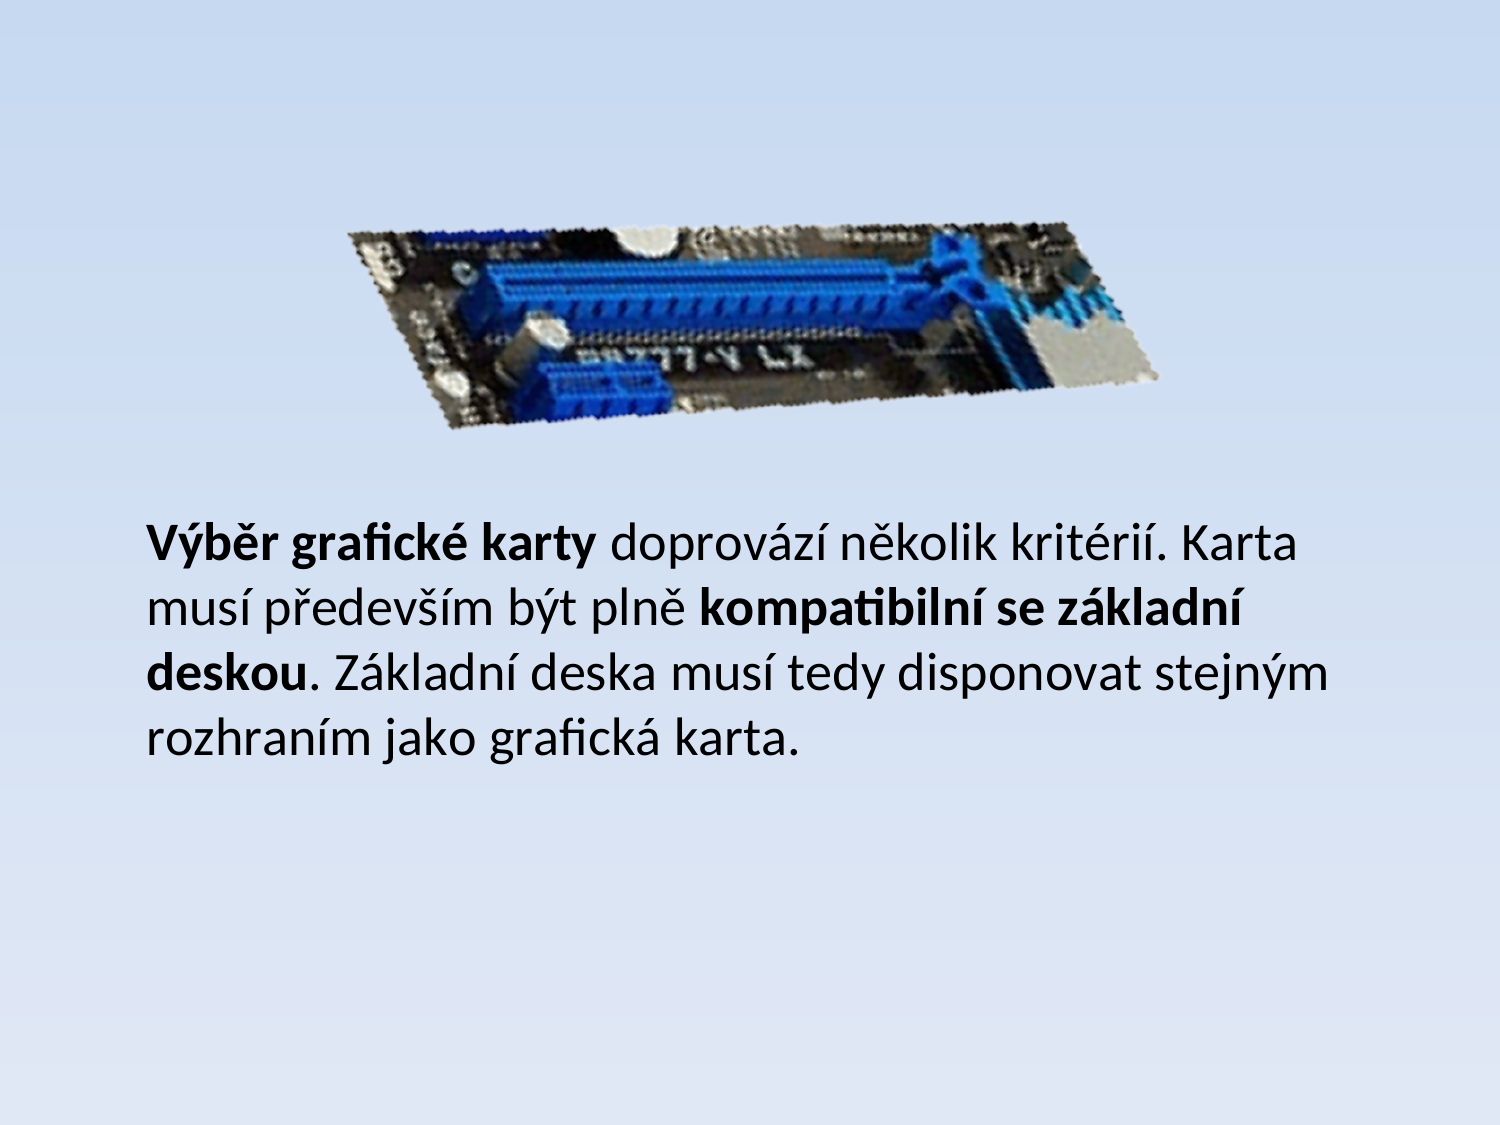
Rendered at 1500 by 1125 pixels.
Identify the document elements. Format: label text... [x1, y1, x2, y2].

list Výběr grafické karty doprovází několik kritérií. Karta musí především být plně kompatibilní se základní deskou. Základní deska musí tedy disponovat stejným rozhraním jako grafická karta. [75, 498, 1426, 894]
picture [286, 0, 1203, 754]
